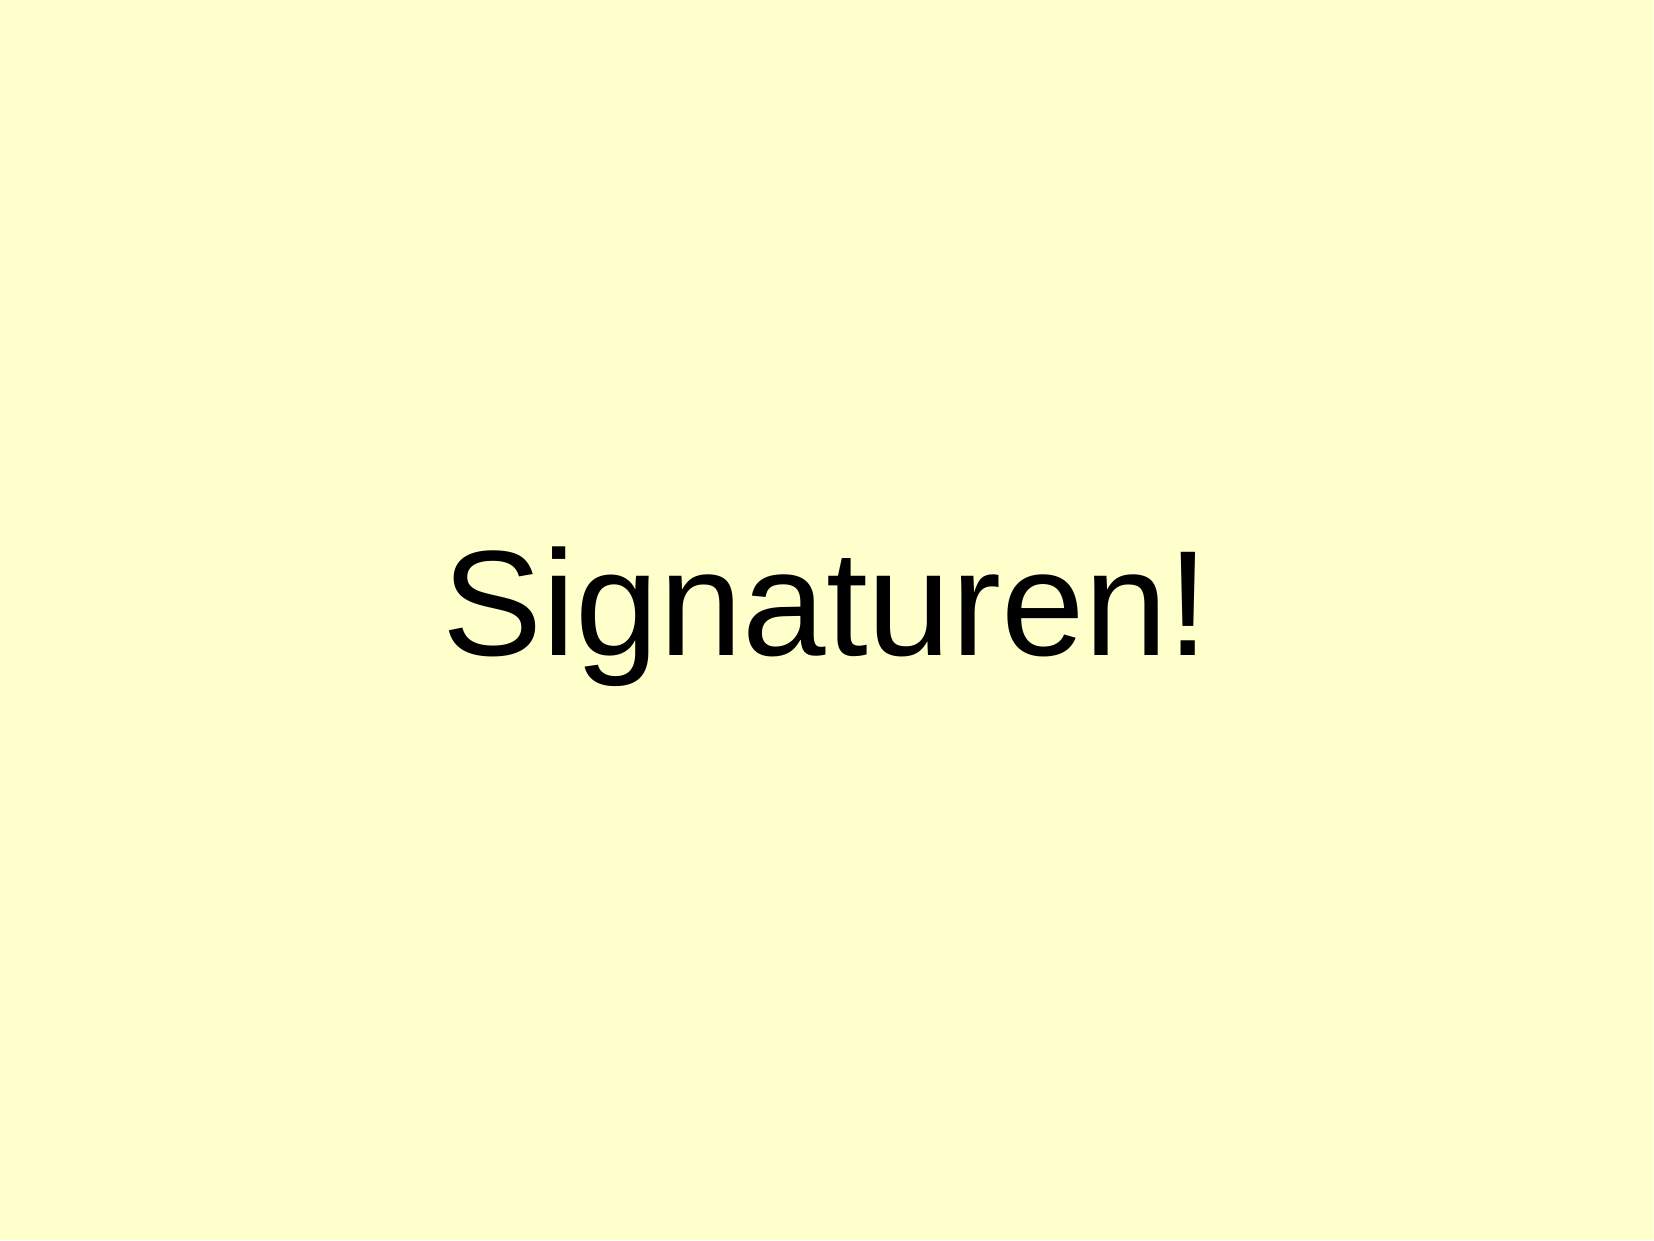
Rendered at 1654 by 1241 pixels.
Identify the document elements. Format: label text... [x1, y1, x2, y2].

title Signaturen! [82, 49, 1571, 1158]
